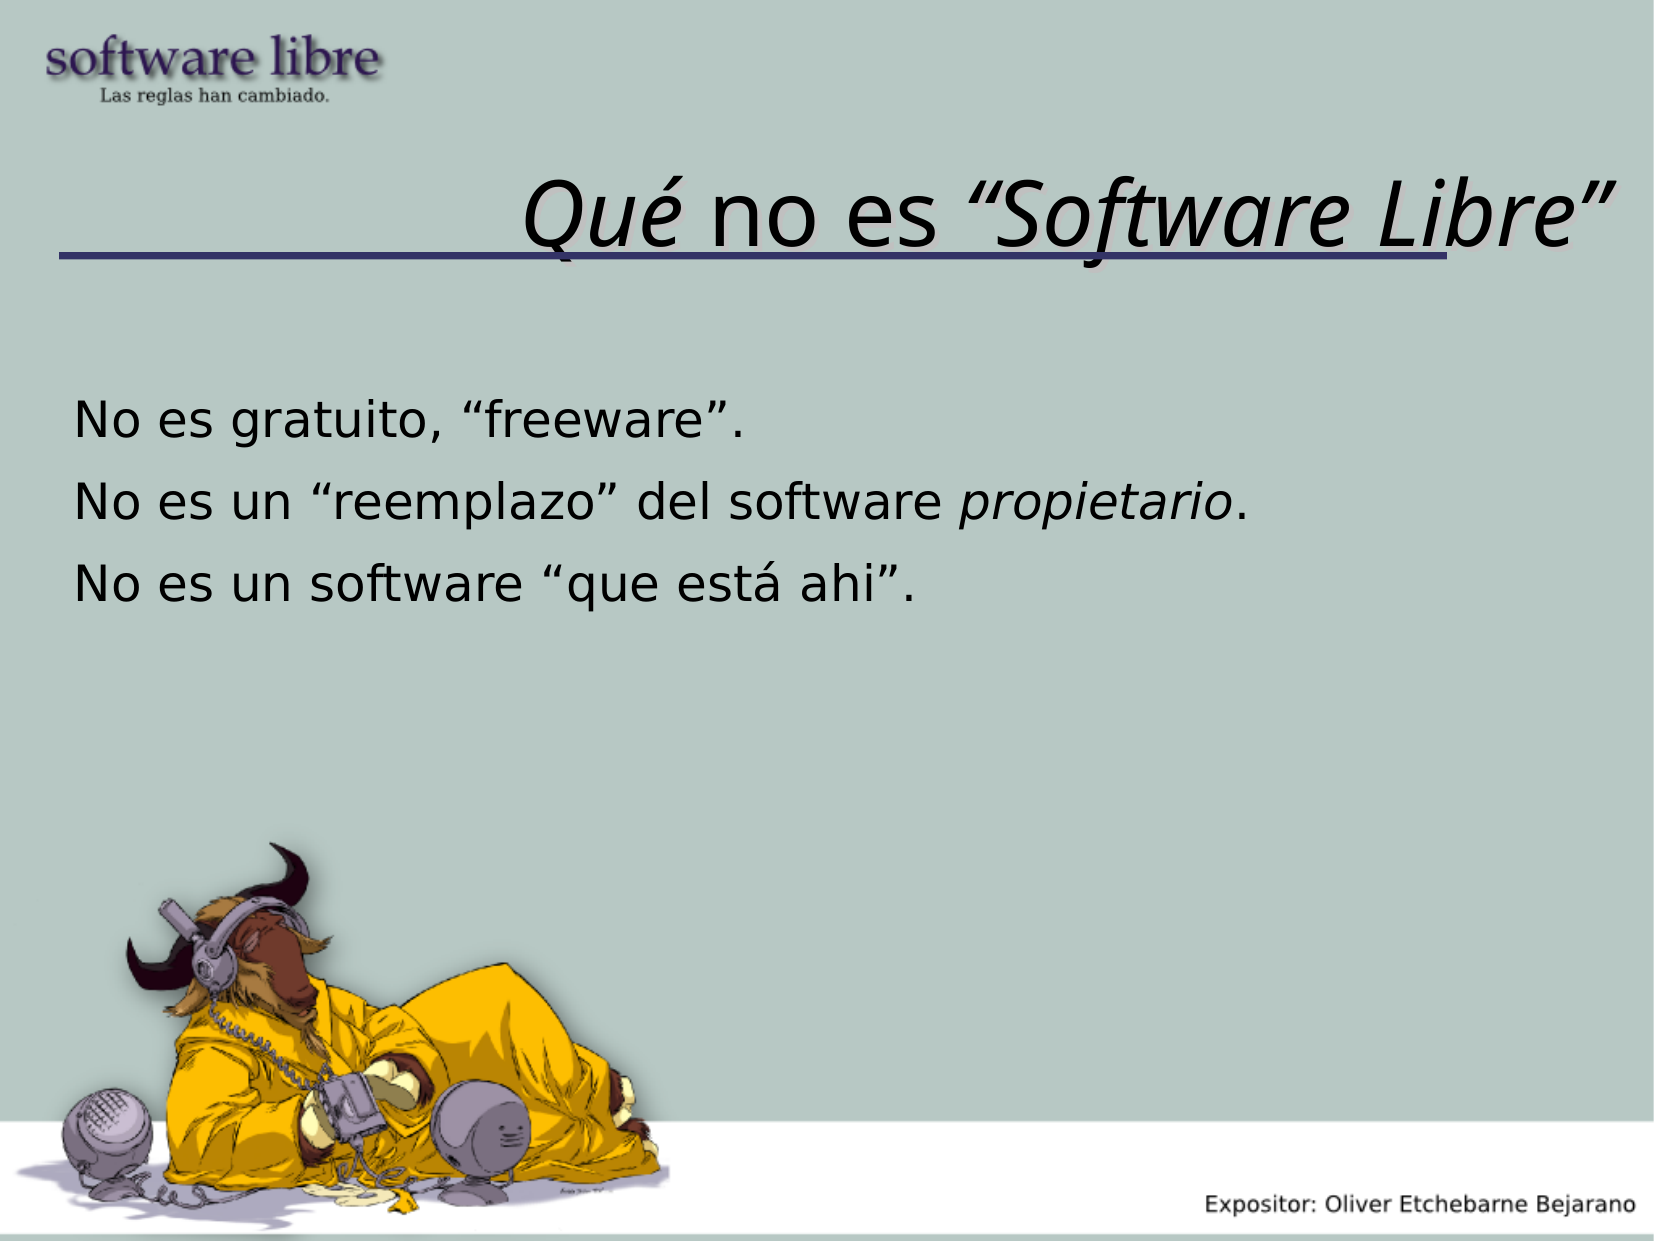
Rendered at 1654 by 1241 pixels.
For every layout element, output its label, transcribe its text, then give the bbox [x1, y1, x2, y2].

text_box No es gratuito, “freeware”. No es un “reemplazo” del software propietario. No es un software “que está ahi”. [59, 383, 1595, 886]
text_box Qué no es “Software Libre” [59, 140, 1625, 266]
picture [0, 0, 1654, 1241]
text_box [59, 252, 1447, 260]
